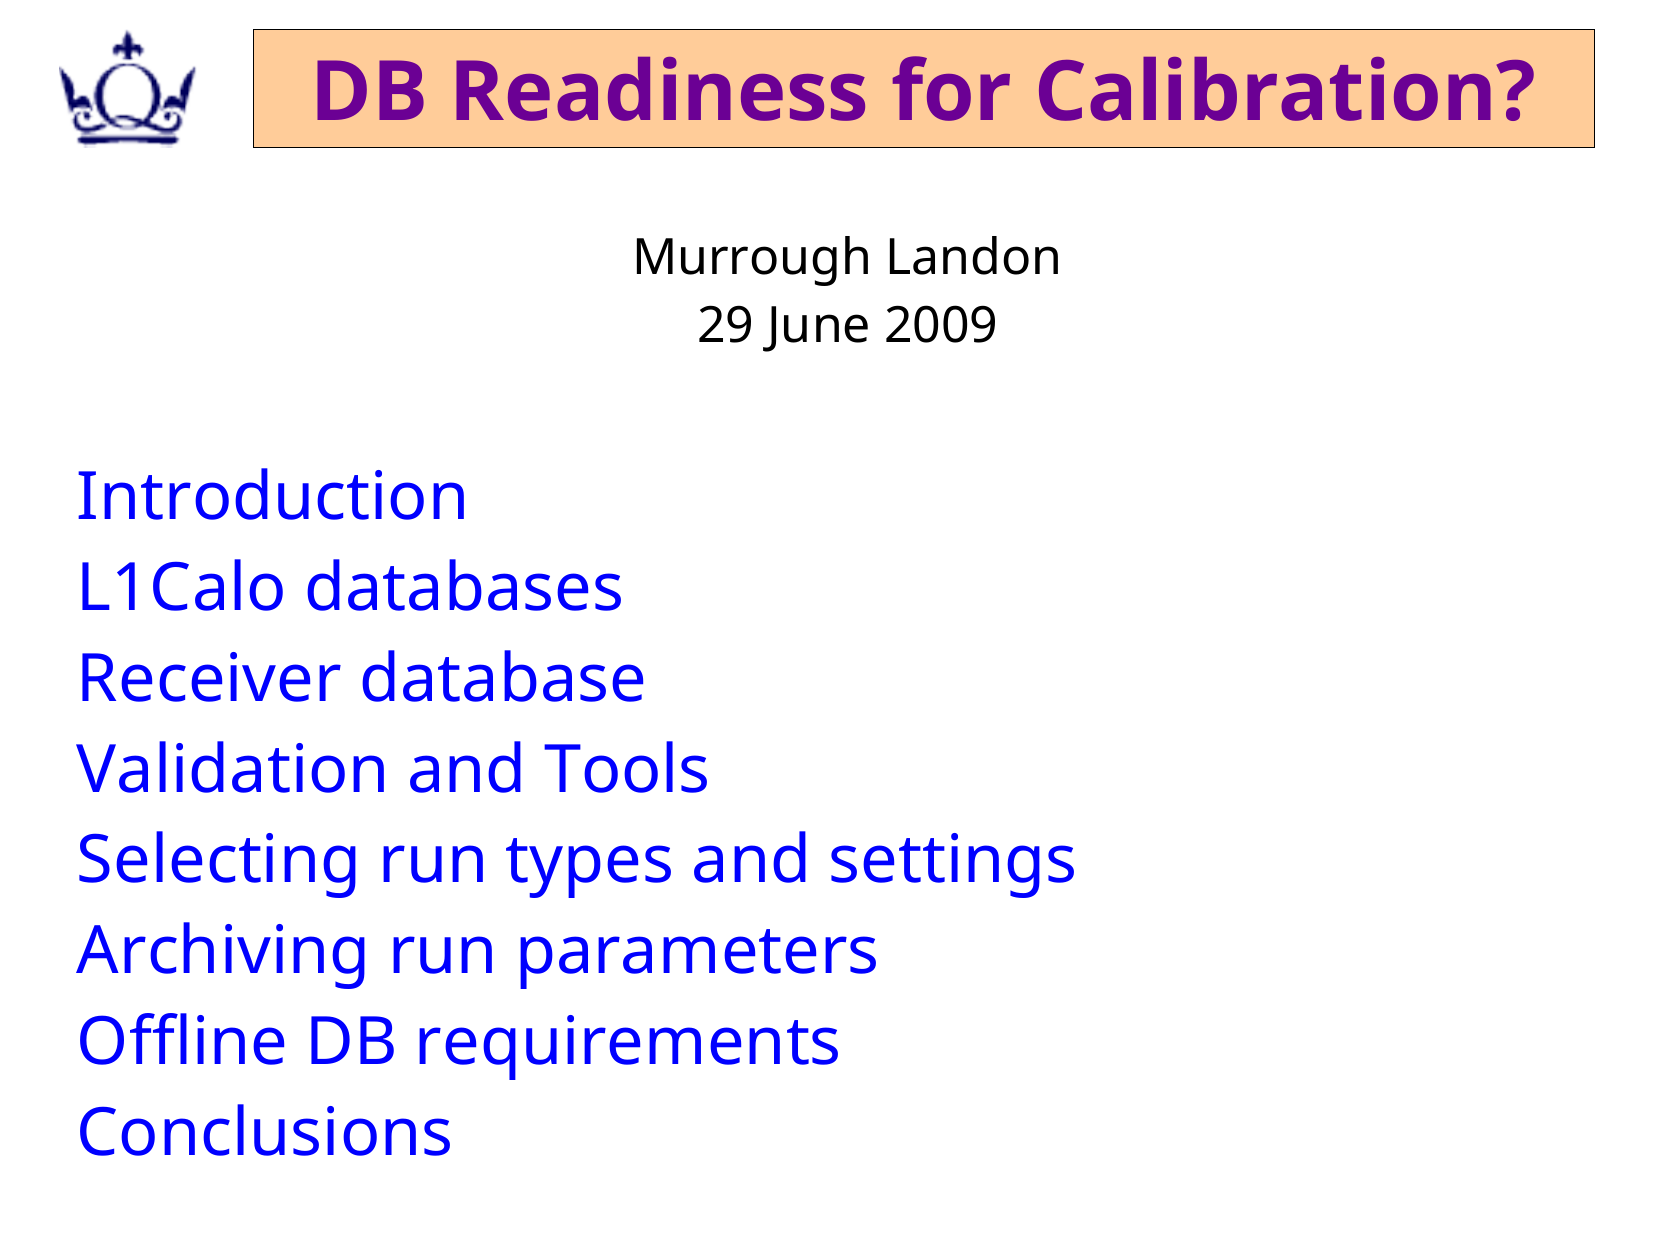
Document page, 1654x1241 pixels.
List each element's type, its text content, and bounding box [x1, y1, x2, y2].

picture [59, 29, 200, 148]
list Introduction L1Calo databases Receiver database Validation and Tools Selecting run types and settings Archiving run parameters Offline DB requirements Conclusions [59, 448, 1595, 1193]
title DB Readiness for Calibration? [253, 29, 1595, 148]
text_box Murrough Landon 29 June 2009 [476, 220, 1219, 360]
